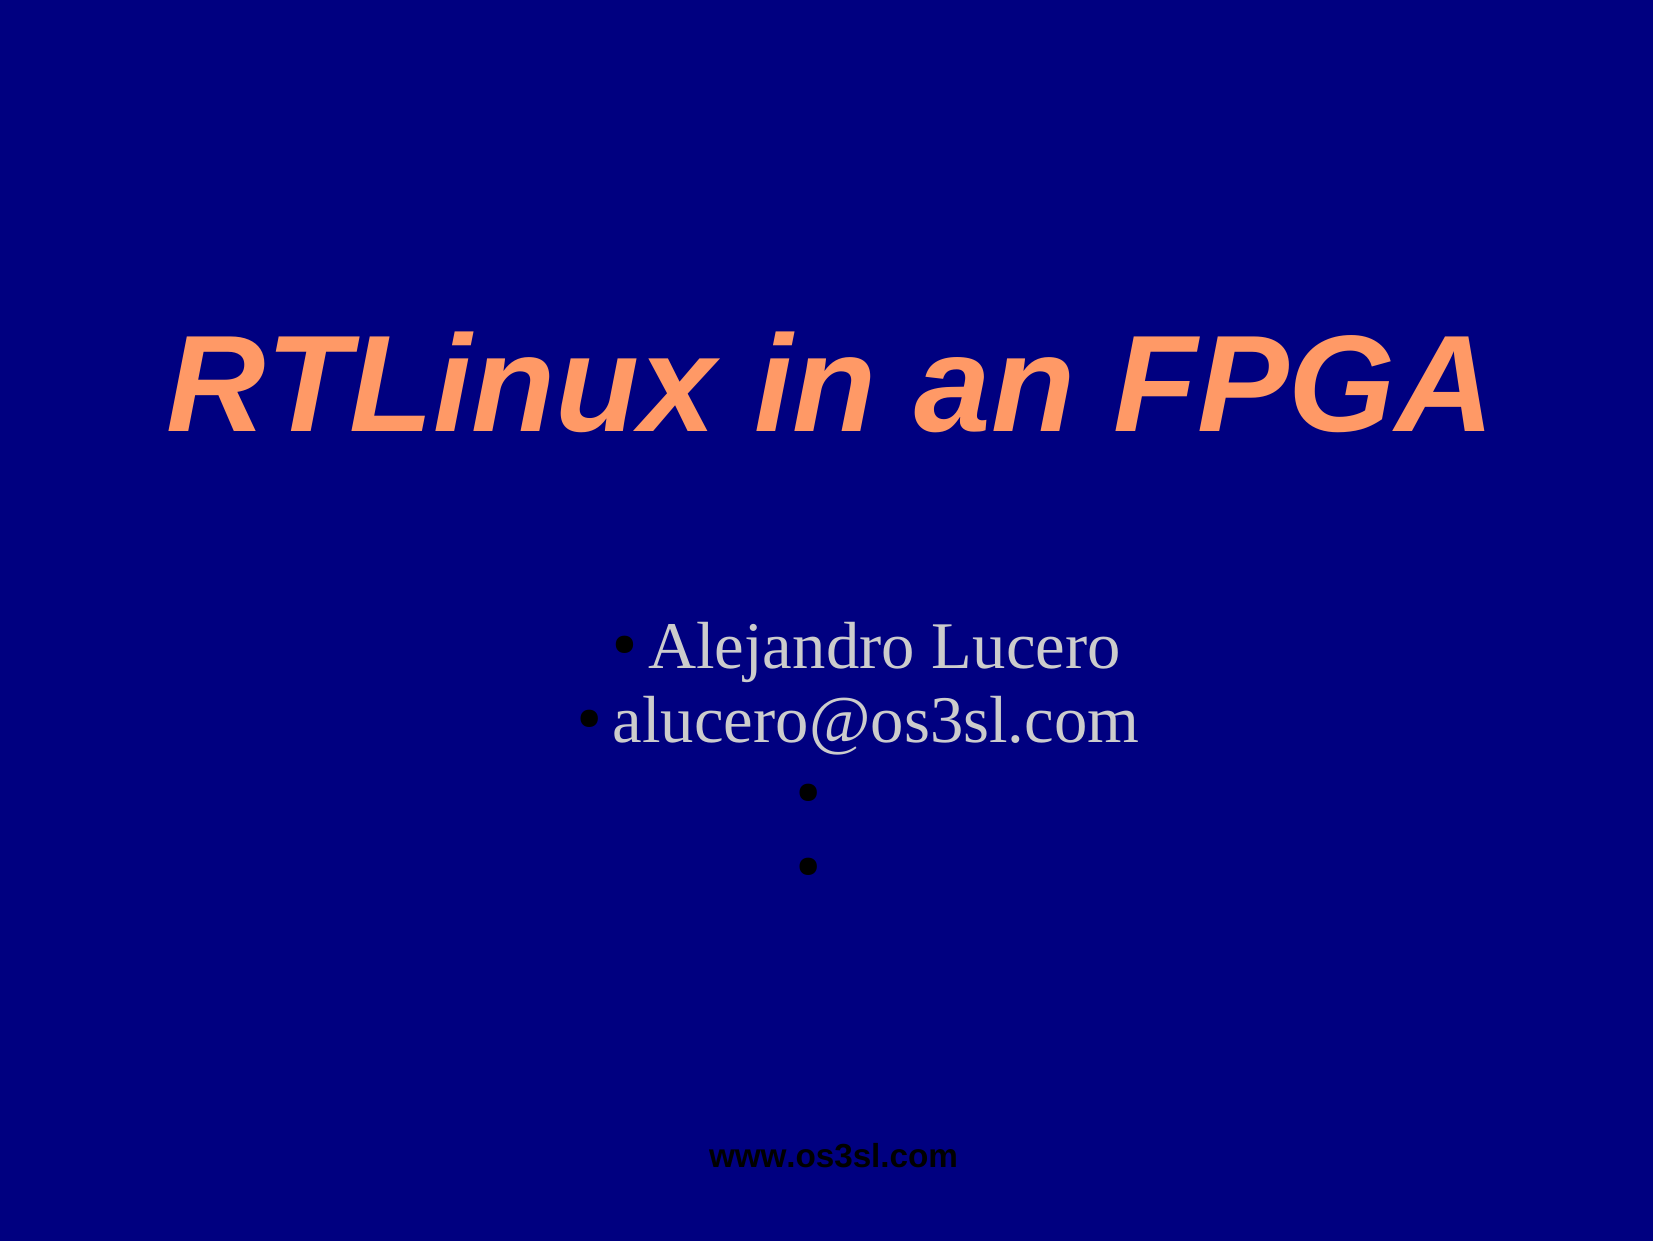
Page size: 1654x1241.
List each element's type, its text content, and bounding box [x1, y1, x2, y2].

subtitle Alejandro Lucero alucero@os3sl.com [112, 352, 1552, 1163]
title RTLinux in an FPGA [125, 280, 1538, 352]
text_box www.os3sl.com [709, 1137, 959, 1199]
